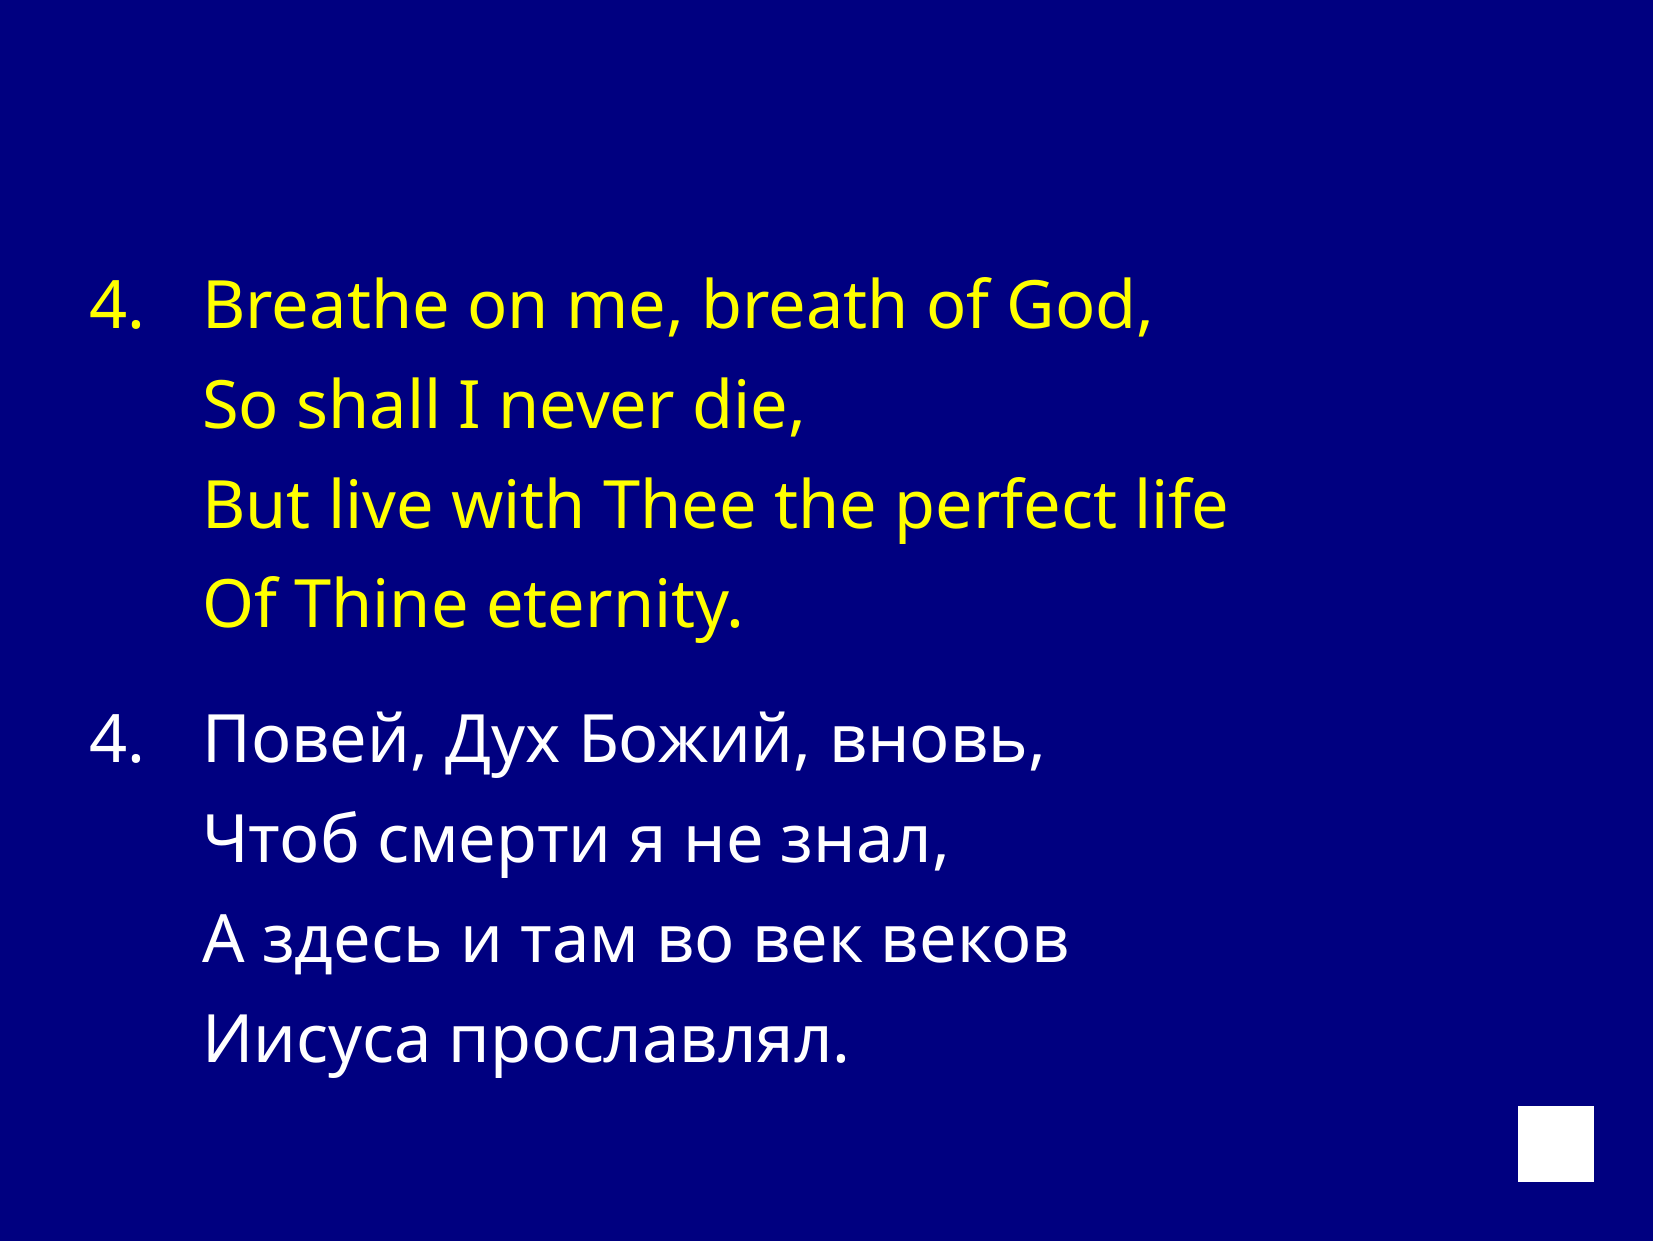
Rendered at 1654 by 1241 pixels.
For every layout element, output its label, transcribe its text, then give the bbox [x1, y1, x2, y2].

text_box [1518, 1106, 1594, 1182]
text_box 4. Breathe on me, breath of God, So shall I never die, But live with Thee the perfect life Of Thine eternity. [75, 150, 1576, 638]
text_box 4. Повей, Дух Божий, вновь, Чтоб смерти я не знал, А здесь и там во век веков Иисуса прославлял. [75, 675, 1576, 1163]
